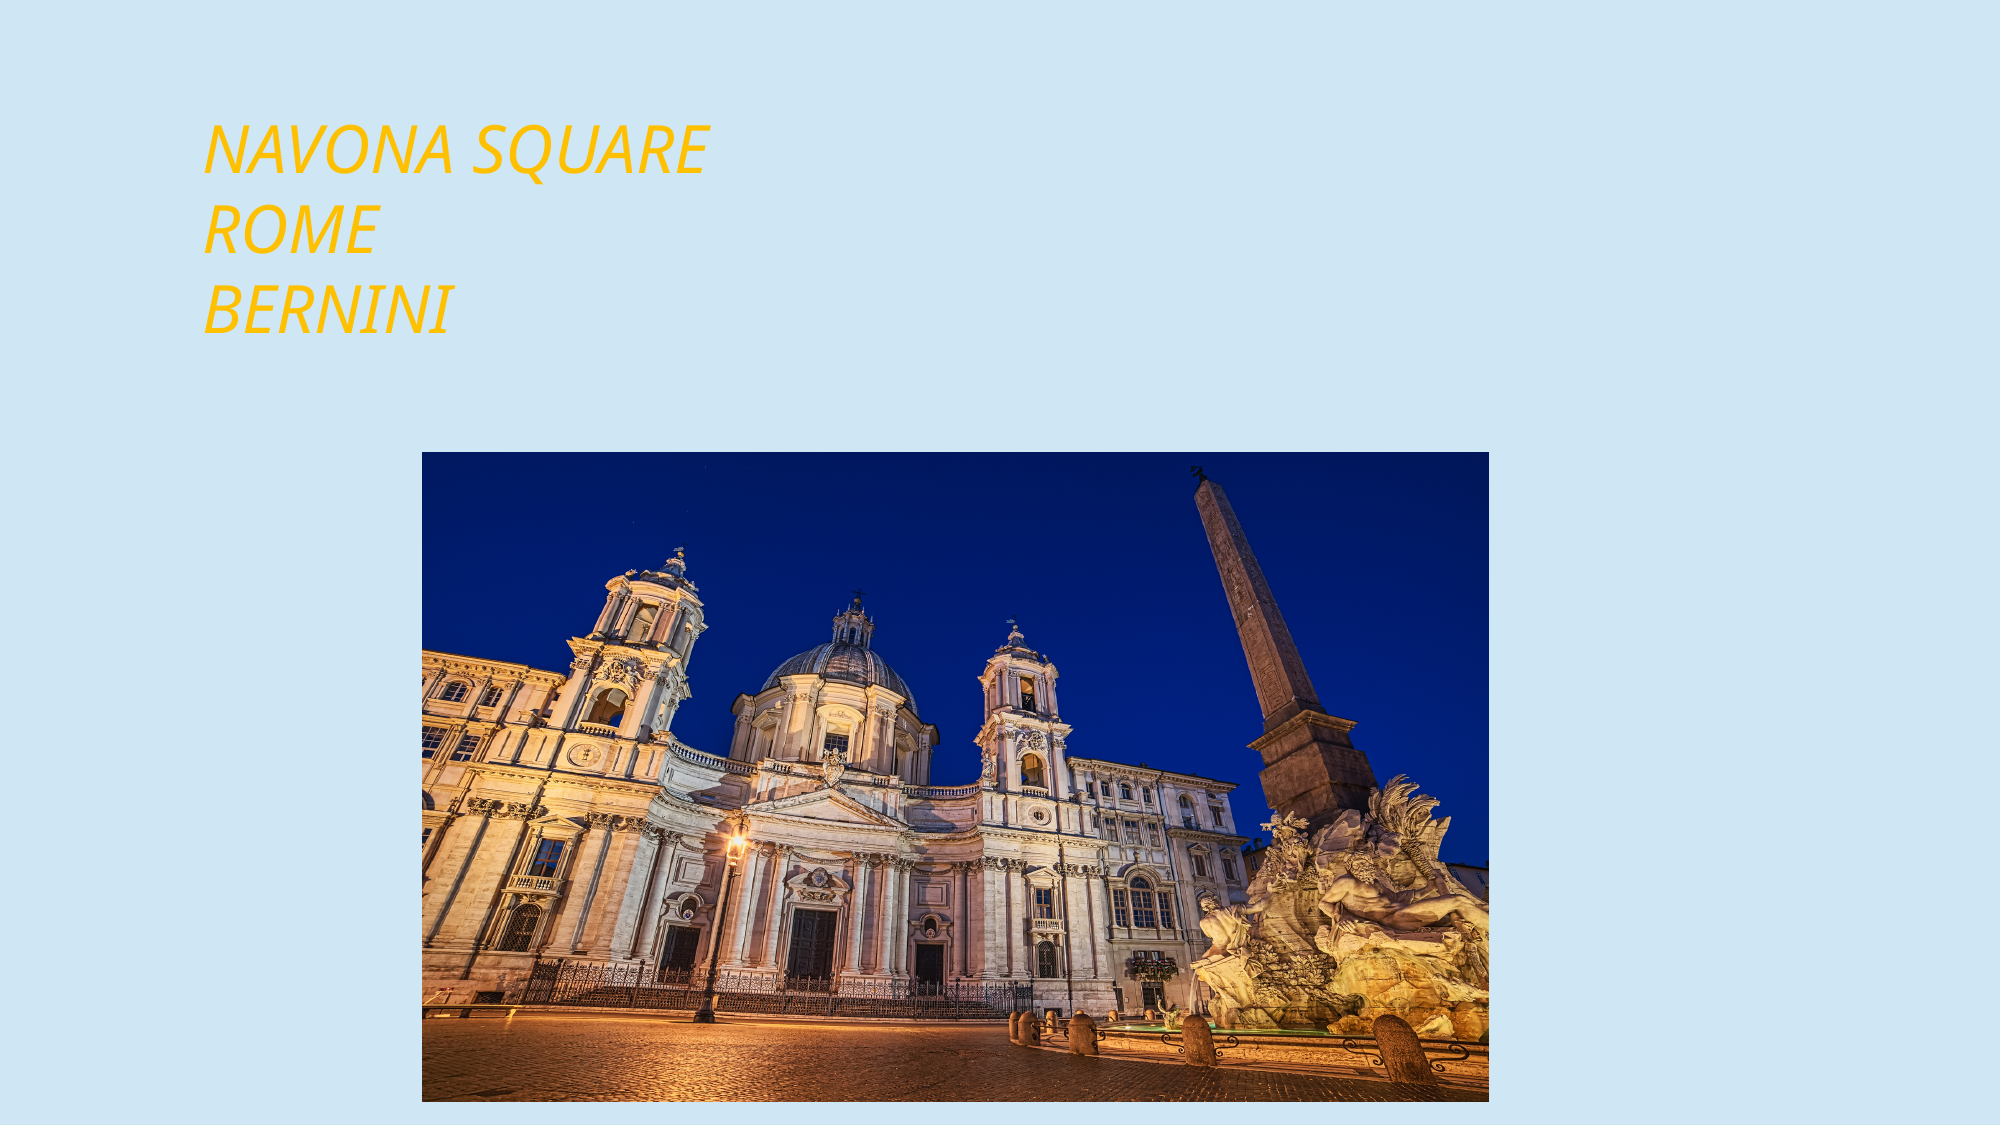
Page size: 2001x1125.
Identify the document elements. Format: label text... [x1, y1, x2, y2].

title NAVONA SQUARE ROME BERNINI [187, 99, 1813, 413]
picture [422, 452, 1489, 1102]
